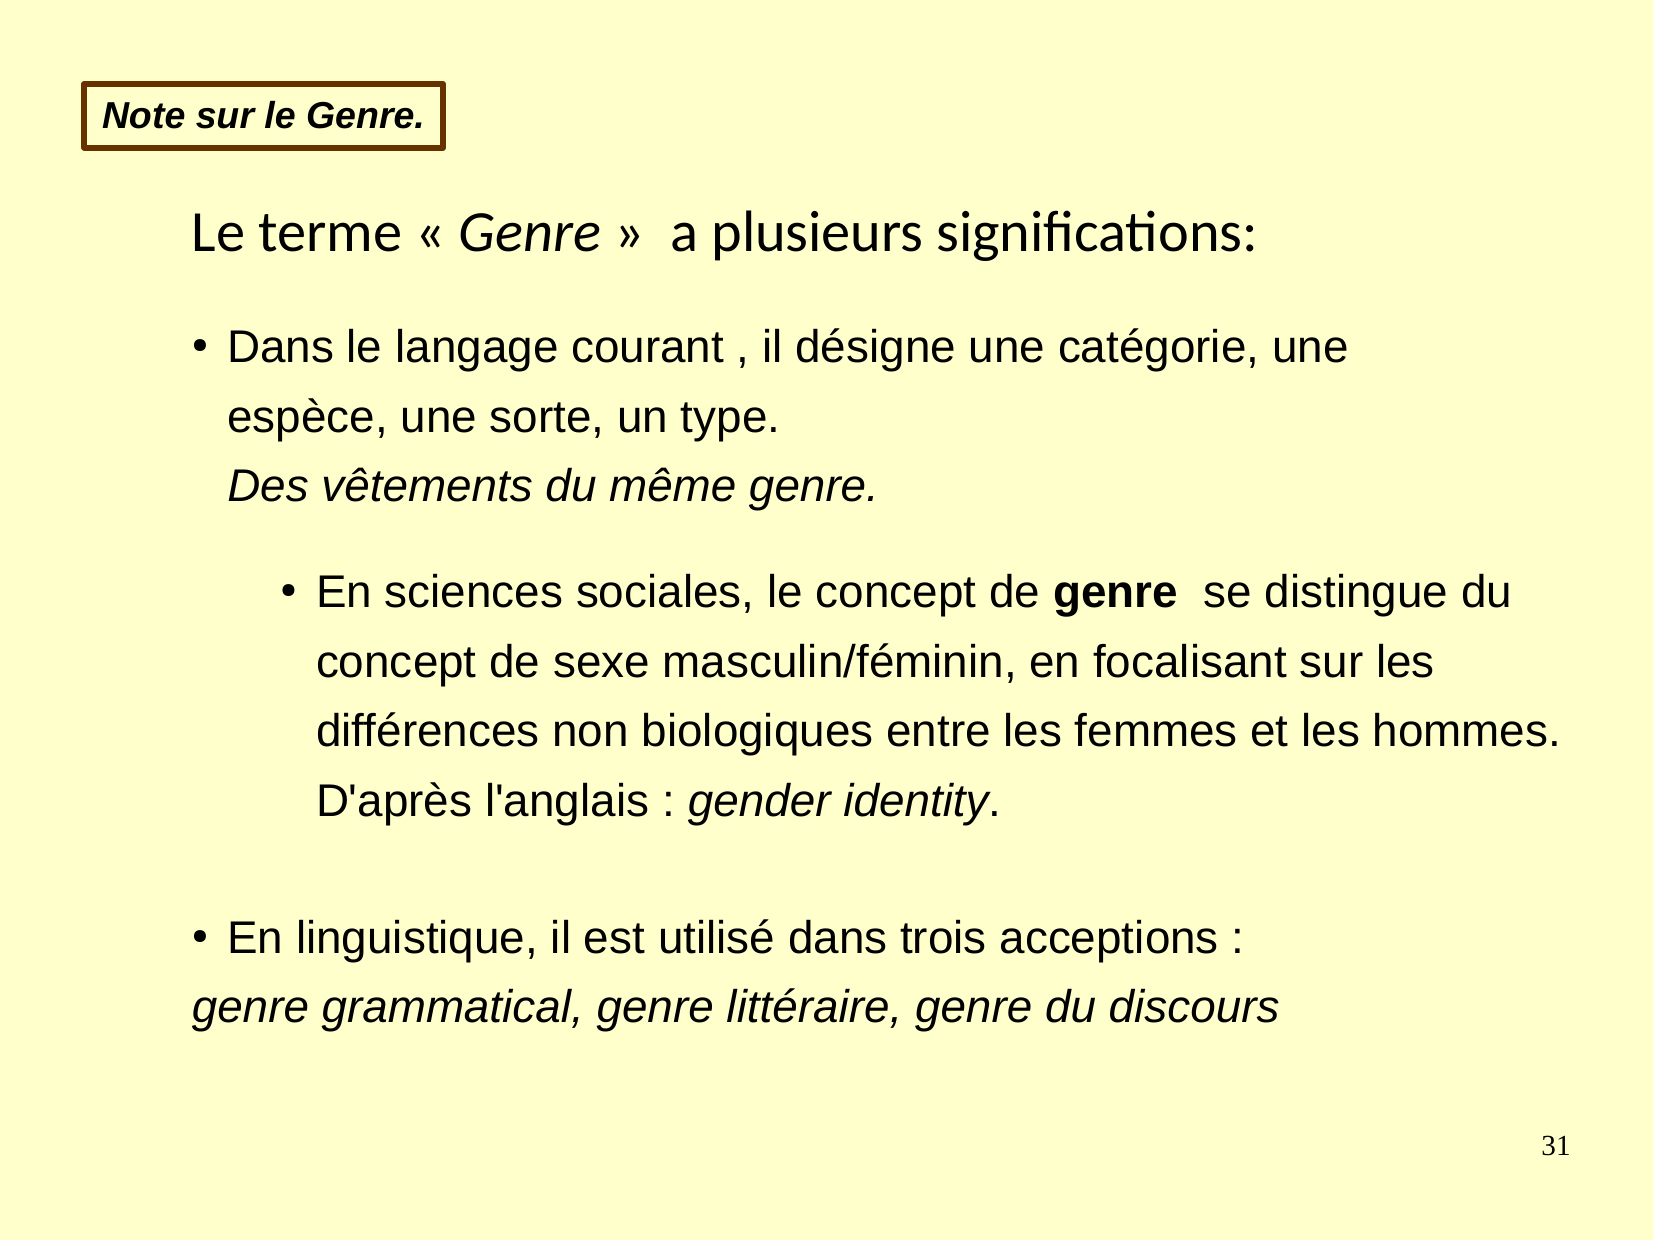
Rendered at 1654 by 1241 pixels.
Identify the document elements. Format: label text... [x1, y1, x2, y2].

text_box Note sur le Genre. [84, 83, 443, 148]
text_box En sciences sociales, le concept de genre se distingue du concept de sexe masculin/féminin, en focalisant sur les différences non biologiques entre les femmes et les hommes. D'après l'anglais : gender identity. [265, 540, 1625, 834]
text_box Dans le langage courant , il désigne une catégorie, une espèce, une sorte, un type. Des vêtements du même genre. [177, 295, 1536, 520]
text_box Le terme « Genre » a plusieurs significations: [177, 179, 1300, 274]
text_box En linguistique, il est utilisé dans trois acceptions : genre grammatical, genre littéraire, genre du discours [177, 885, 1447, 1041]
